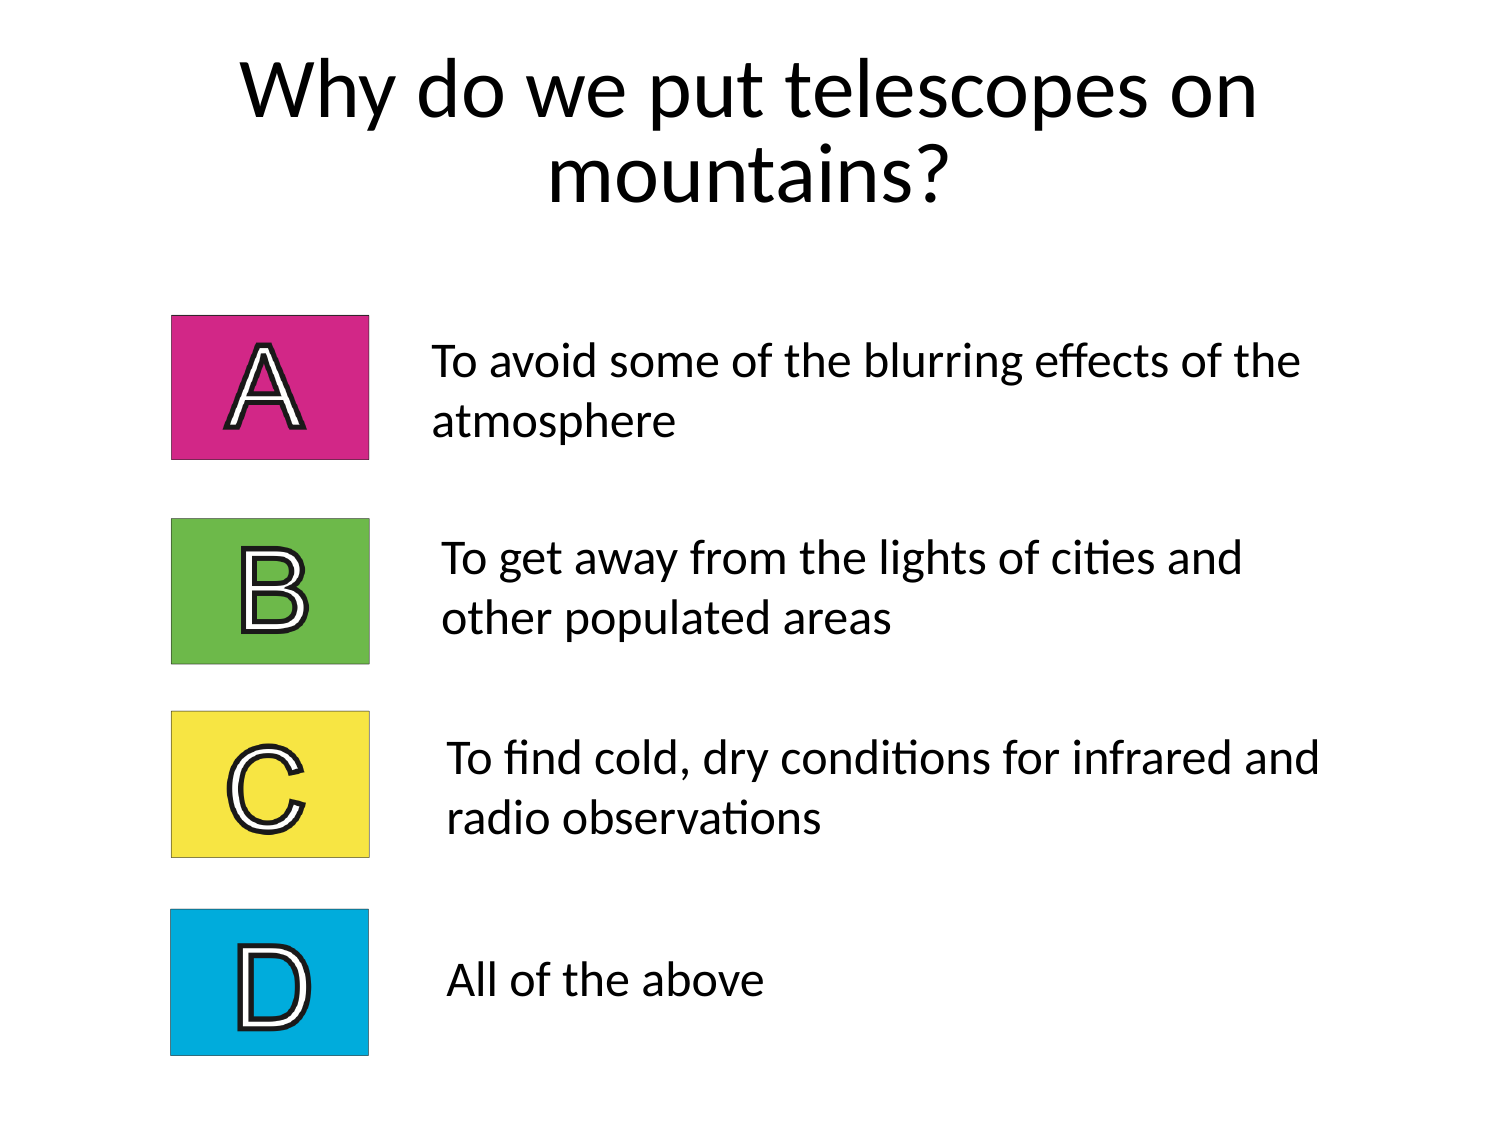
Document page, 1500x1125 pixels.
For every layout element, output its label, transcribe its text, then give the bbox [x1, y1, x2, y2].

text_box To find cold, dry conditions for infrared and radio observations [431, 716, 1340, 852]
picture [169, 907, 370, 1057]
picture [169, 312, 371, 462]
picture [169, 516, 371, 666]
text_box To avoid some of the blurring effects of the atmosphere [416, 320, 1325, 456]
text_box To get away from the lights of cities and other populated areas [426, 517, 1335, 653]
text_box All of the above [431, 938, 1340, 1014]
title Why do we put telescopes on mountains? [75, 45, 1425, 233]
picture [169, 709, 371, 859]
